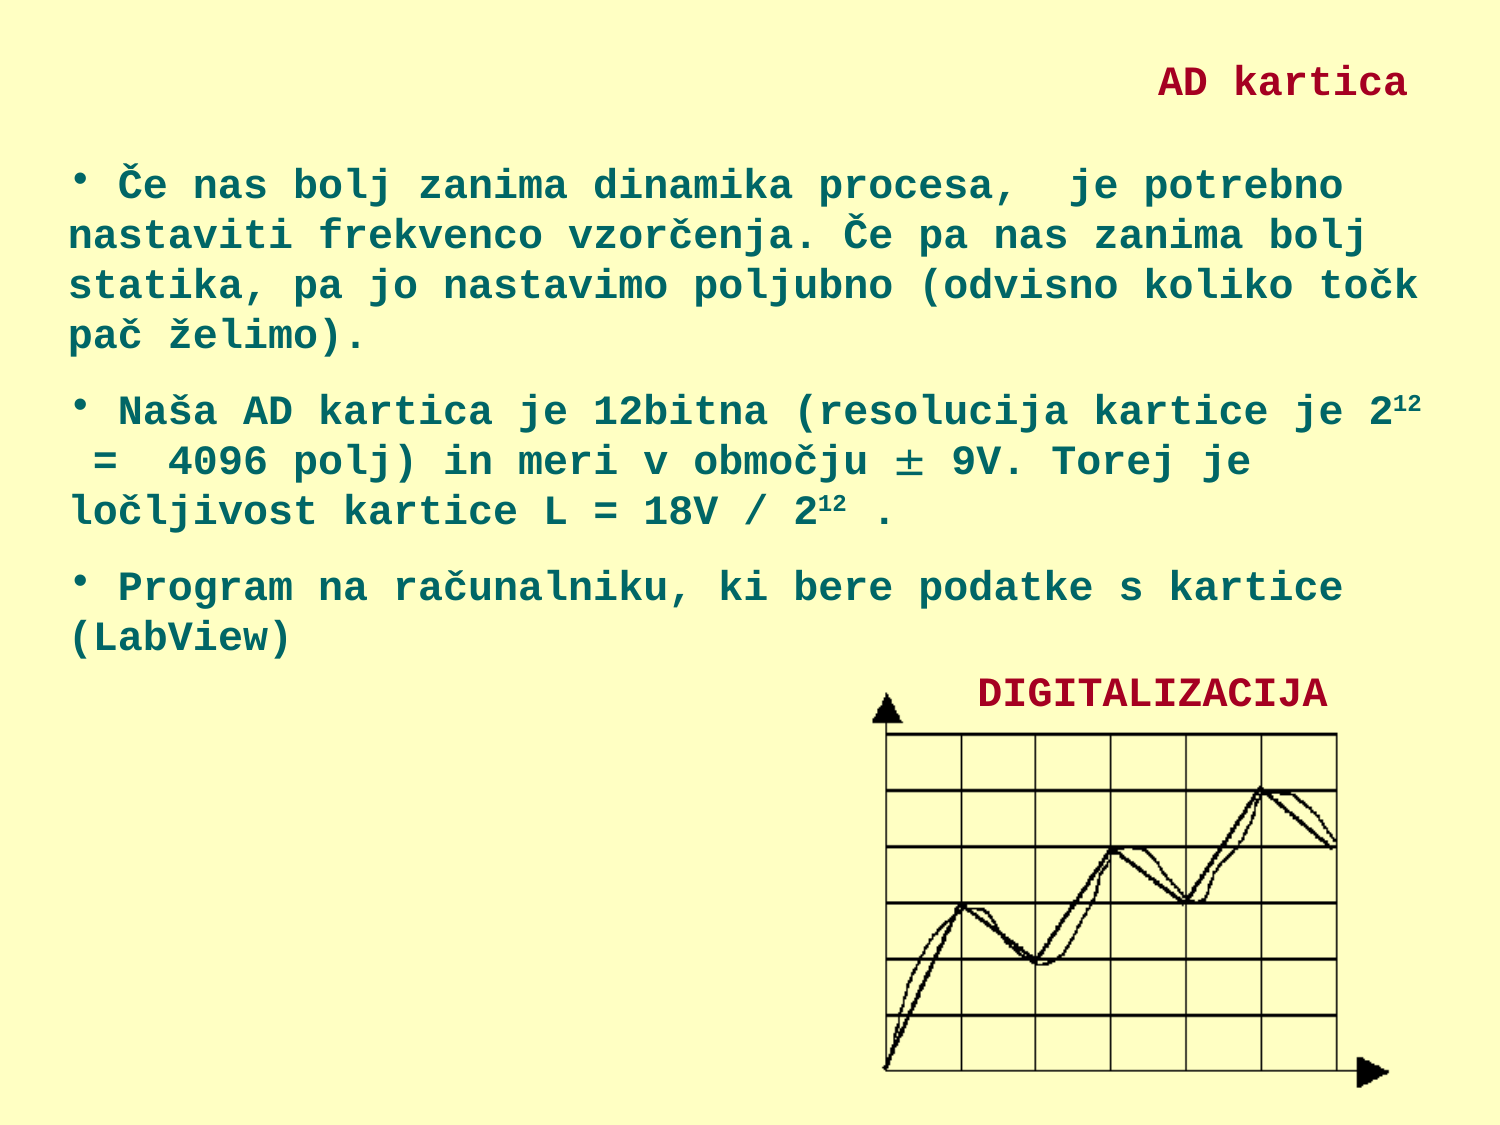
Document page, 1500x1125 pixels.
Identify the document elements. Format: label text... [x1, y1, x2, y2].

picture [868, 680, 1402, 1096]
text_box Če nas bolj zanima dinamika procesa, je potrebno nastaviti frekvenco vzorčenja. Če pa nas zanima bolj statika, pa jo nastavimo poljubno (odvisno koliko točk pač želimo). Naša AD kartica je 12bitna (resolucija kartice je 212 = 4096 polj) in meri v območju  9V. Torej je ločljivost kartice L = 18V / 212 . Program na računalniku, ki bere podatke s kartice (LabView) [53, 148, 1454, 667]
text_box DIGITALIZACIJA [962, 657, 1343, 723]
title AD kartica [301, 42, 1423, 116]
